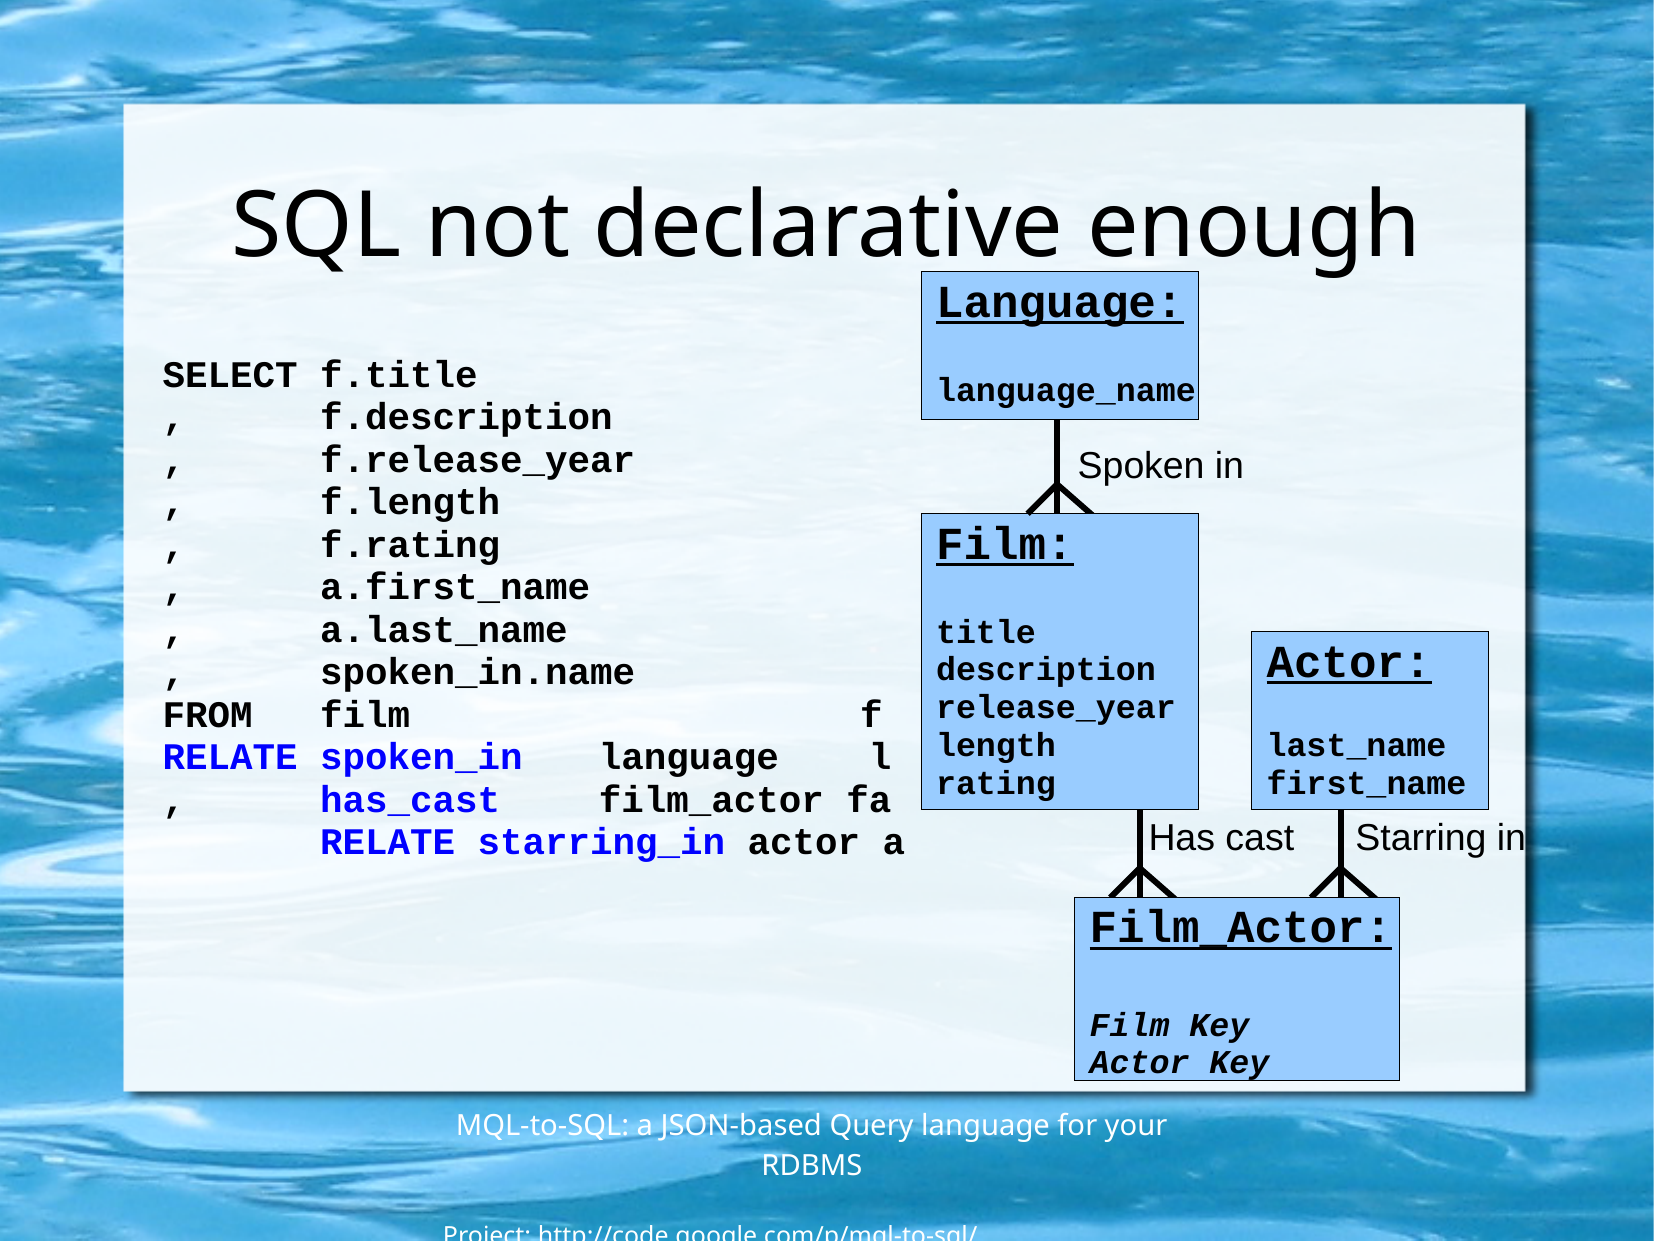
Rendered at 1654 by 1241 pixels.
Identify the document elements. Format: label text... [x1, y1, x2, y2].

text_box Language: language_name [921, 325, 1199, 420]
text_box Has cast [1133, 809, 1340, 866]
text_box Actor: last_name first_name [1251, 631, 1489, 809]
picture [447, 1228, 454, 1235]
text_box Film_Actor: Film Key Actor Key [1074, 897, 1400, 1081]
text_box SELECT f.title , f.description , f.release_year , f.length , f.rating , a.first_name , a.last_name , spoken_in.name FROM film f RELATE spoken_in language l , has_cast film_actor fa RELATE starring_in actor a [147, 348, 1241, 1093]
picture [710, 1232, 717, 1241]
picture [795, 1232, 802, 1241]
text_box Starring in [1340, 809, 1607, 866]
picture [471, 1232, 478, 1241]
text_box Film: title description release_year length rating [921, 513, 1199, 810]
picture [852, 1232, 859, 1241]
picture [643, 1232, 650, 1241]
picture [0, 0, 1654, 1241]
picture [914, 1232, 921, 1241]
picture [950, 1232, 957, 1241]
picture [876, 1232, 883, 1241]
text_box Spoken in [1062, 437, 1329, 494]
picture [804, 1232, 810, 1241]
picture [861, 1232, 867, 1241]
picture [780, 1232, 787, 1241]
picture [628, 1232, 635, 1241]
picture [575, 1232, 583, 1241]
picture [679, 1232, 686, 1241]
title SQL not declarative enough [147, 118, 1506, 325]
picture [725, 1232, 732, 1241]
picture [541, 1232, 548, 1241]
picture [827, 1232, 835, 1241]
picture [694, 1232, 701, 1241]
